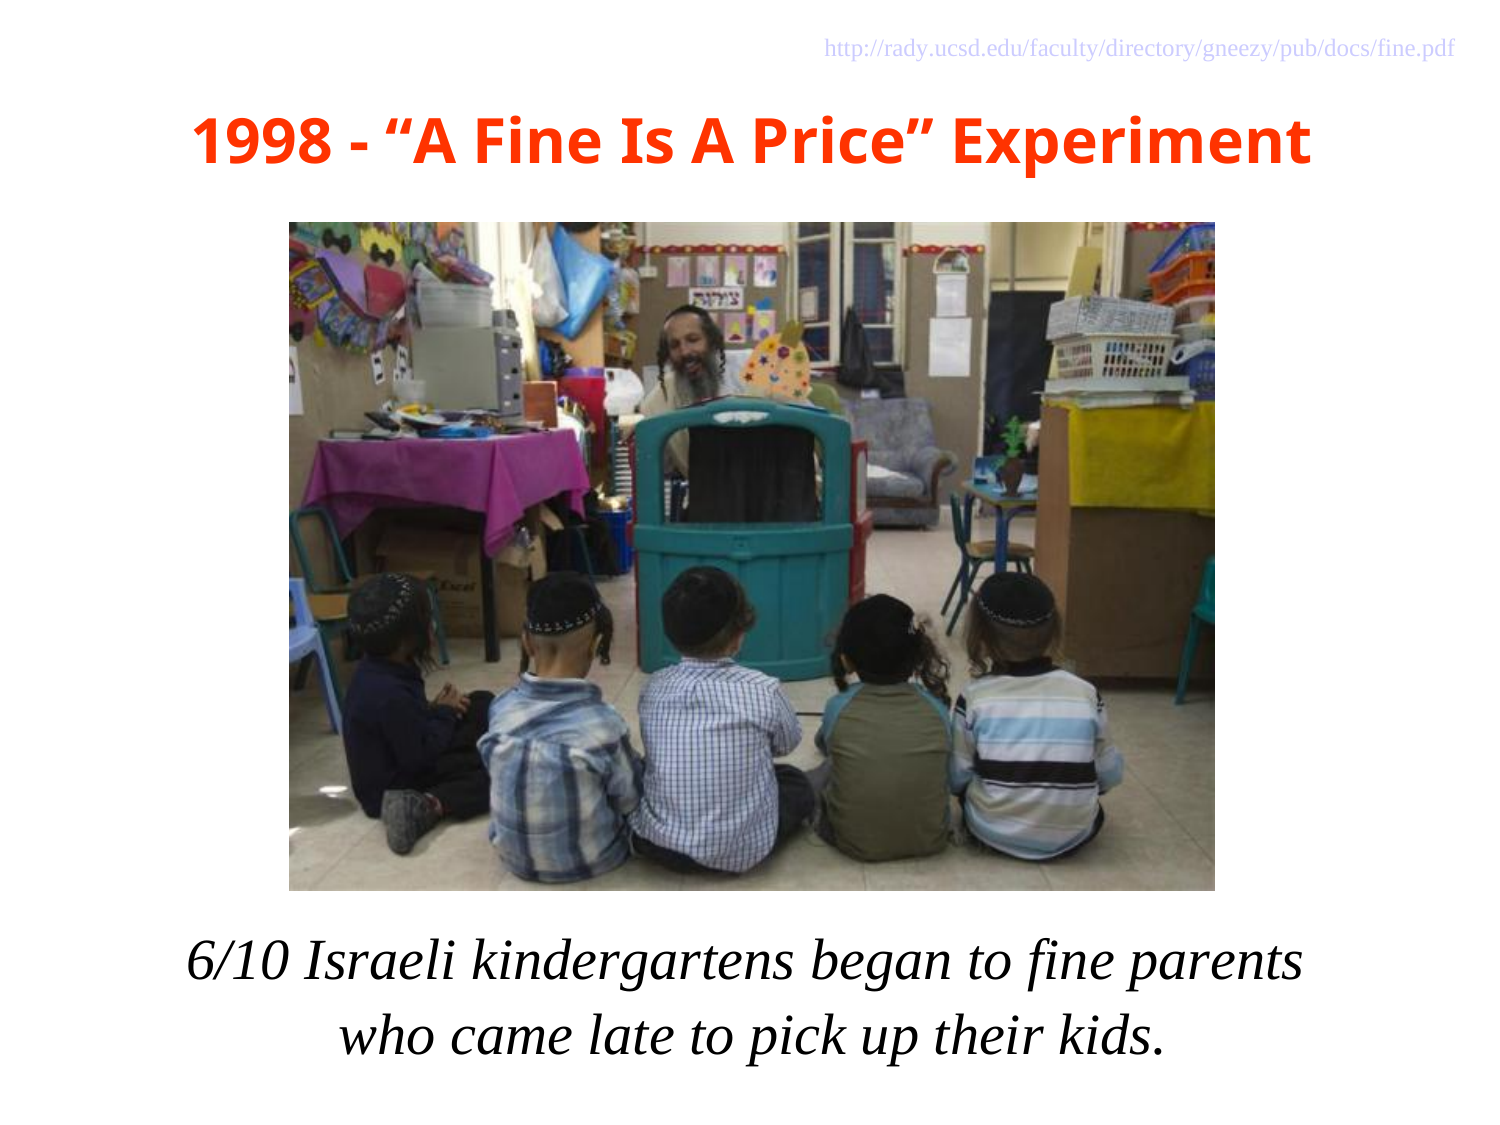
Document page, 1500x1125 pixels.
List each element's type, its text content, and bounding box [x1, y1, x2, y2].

text_box 1998 - “A Fine Is A Price” Experiment [30, 0, 1474, 504]
picture [289, 222, 1215, 891]
text_box http://rady.ucsd.edu/faculty/directory/gneezy/pub/docs/fine.pdf [753, 26, 1471, 79]
text_box 6/10 Israeli kindergartens began to fine parents who came late to pick up their kids. [0, 915, 1500, 1044]
